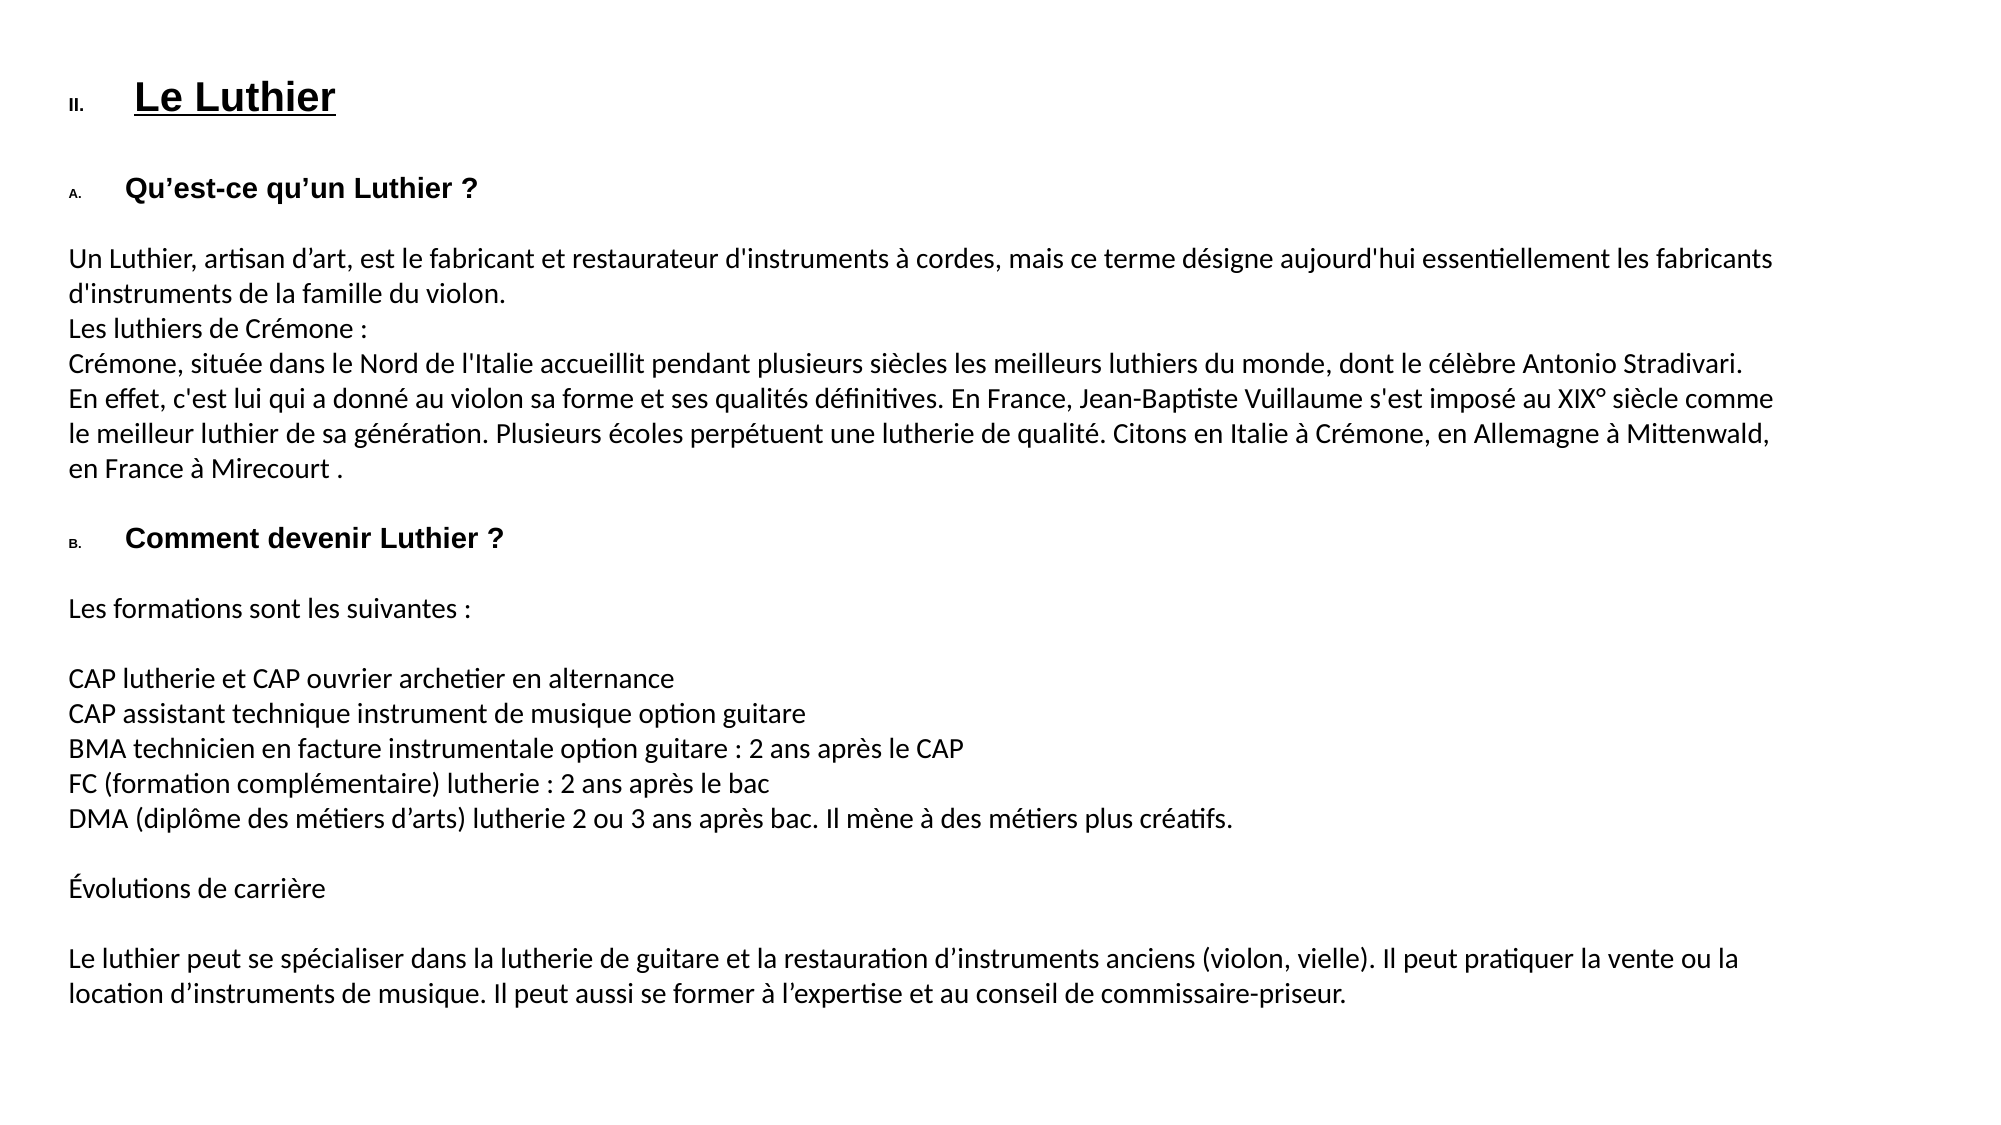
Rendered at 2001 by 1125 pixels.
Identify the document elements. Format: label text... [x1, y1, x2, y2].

text_box Le Luthier Qu’est-ce qu’un Luthier ? Un Luthier, artisan d’art, est le fabricant et restaurateur d'instruments à cordes, mais ce terme désigne aujourd'hui essentiellement les fabricants d'instruments de la famille du violon. Les luthiers de Crémone : Crémone, située dans le Nord de l'Italie accueillit pendant plusieurs siècles les meilleurs luthiers du monde, dont le célèbre Antonio Stradivari. En effet, c'est lui qui a donné au violon sa forme et ses qualités définitives. En France, Jean-Baptiste Vuillaume s'est imposé au XIX° siècle comme le meilleur luthier de sa génération. Plusieurs écoles perpétuent une lutherie de qualité. Citons en Italie à Crémone, en Allemagne à Mittenwald, en France à Mirecourt . Comment devenir Luthier ? Les formations sont les suivantes : CAP lutherie et CAP ouvrier archetier en alternance CAP assistant technique instrument de musique option guitare BMA technicien en facture instrumentale option guitare : 2 ans après le CAP FC (formation complémentaire) lutherie : 2 ans après le bac DMA (diplôme des métiers d’arts) lutherie 2 ou 3 ans après bac. Il mène à des métiers plus créatifs. Évolutions de carrière Le luthier peut se spécialiser dans la lutherie de guitare et la restauration d’instruments anciens (violon, vielle). Il peut pratiquer la vente ou la location d’instruments de musique. Il peut aussi se former à l’expertise et au conseil de commissaire-priseur. [53, 62, 1802, 1052]
